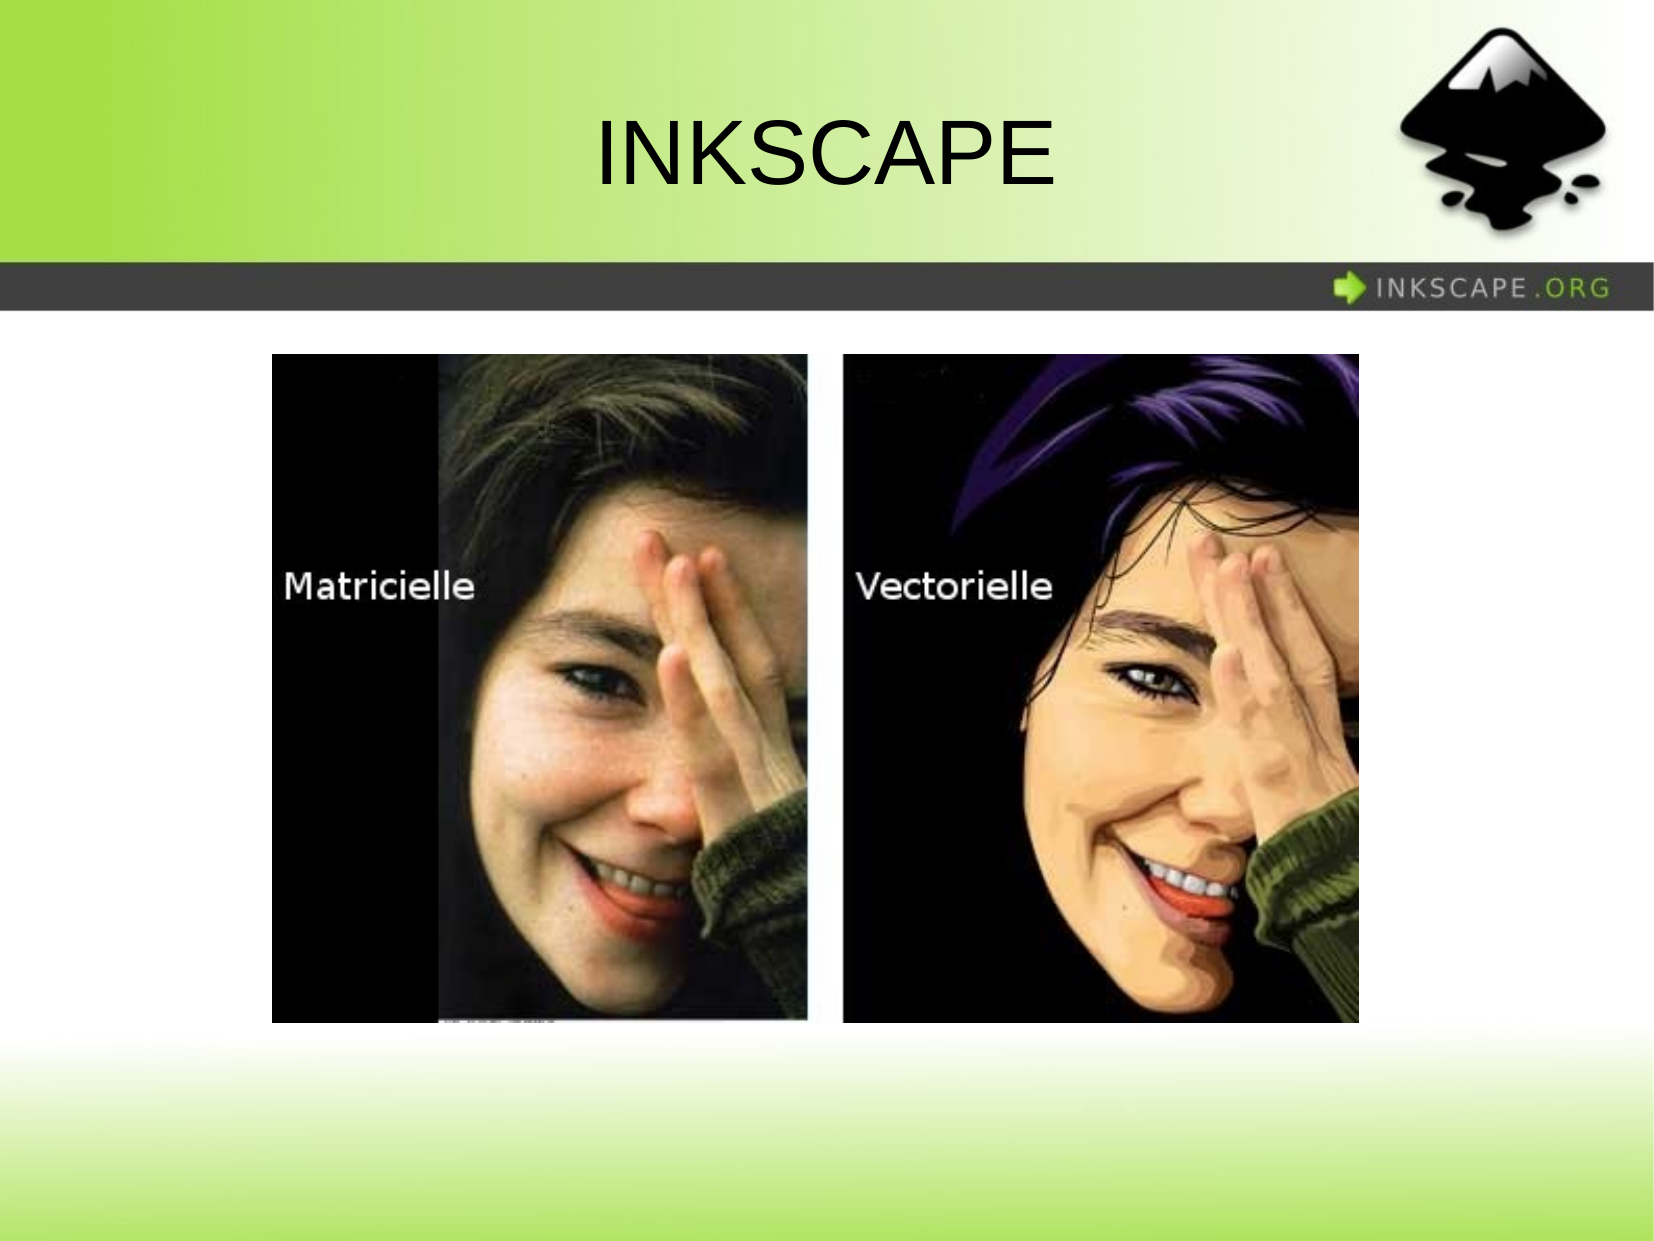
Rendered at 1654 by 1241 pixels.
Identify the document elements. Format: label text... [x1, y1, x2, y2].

picture [0, 0, 1654, 1241]
title INKSCAPE [82, 49, 1571, 257]
